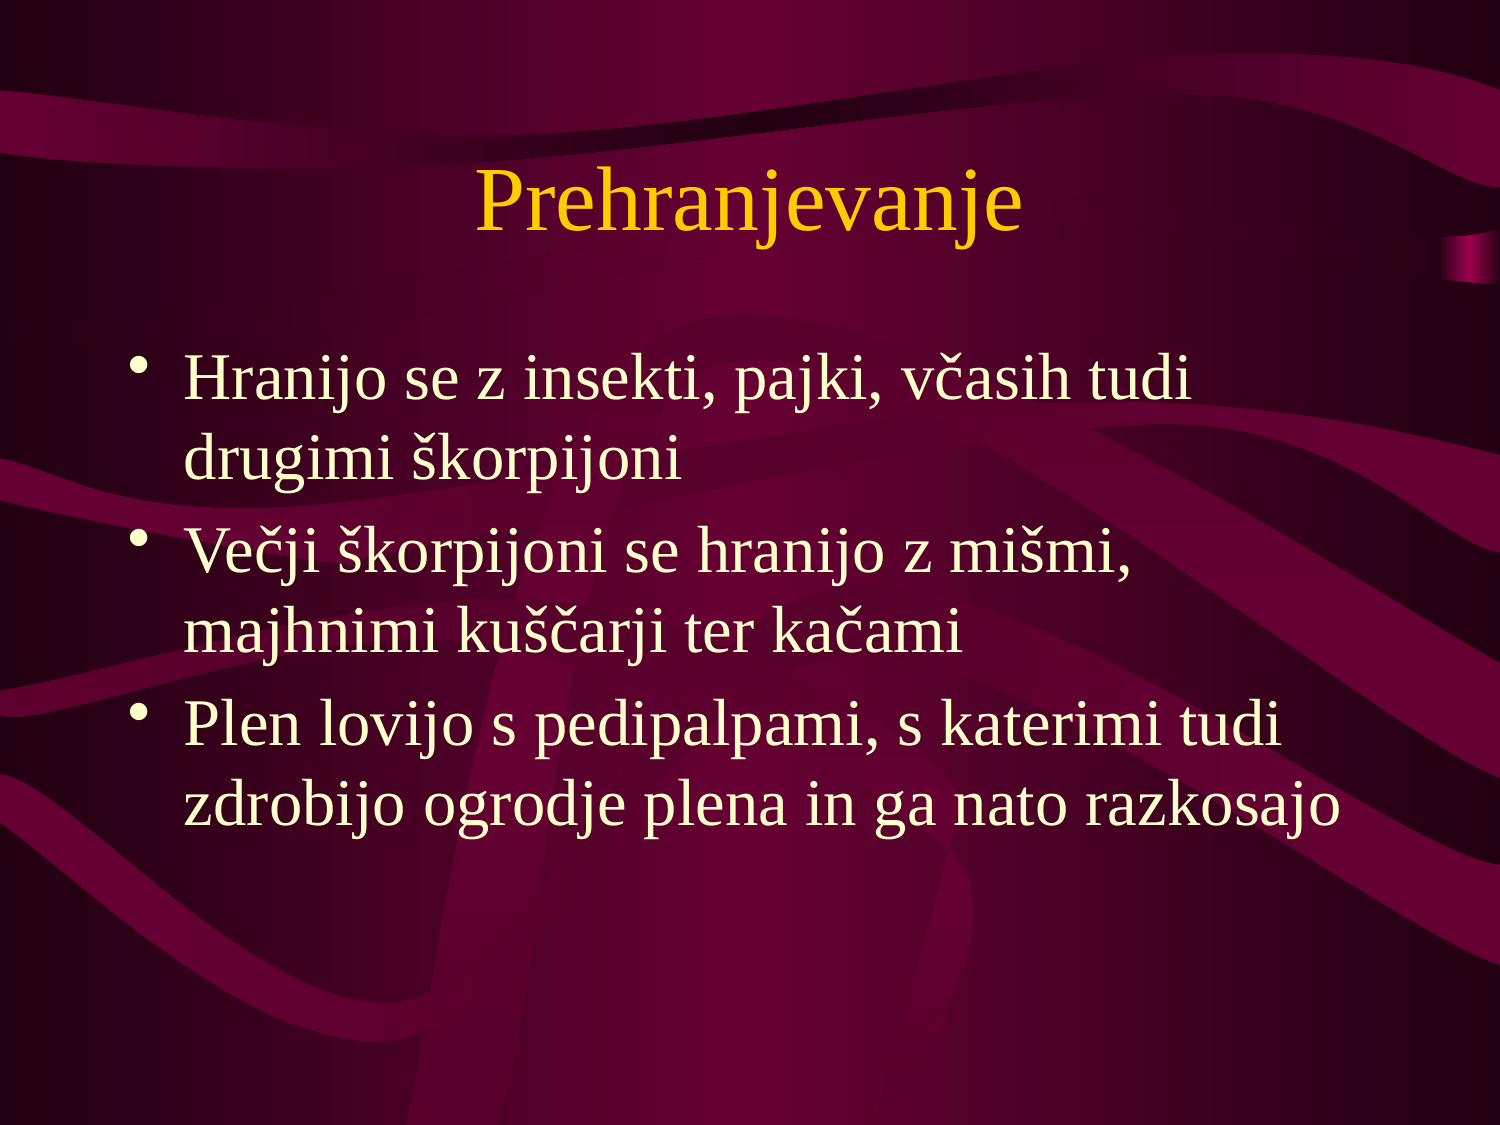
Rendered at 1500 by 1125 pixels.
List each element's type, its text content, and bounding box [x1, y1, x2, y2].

list Hranijo se z insekti, pajki, včasih tudi drugimi škorpijoni Večji škorpijoni se hranijo z mišmi, majhnimi kuščarji ter kačami Plen lovijo s pedipalpami, s katerimi tudi zdrobijo ogrodje plena in ga nato razkosajo [112, 324, 1388, 1000]
title Prehranjevanje [112, 99, 1388, 288]
